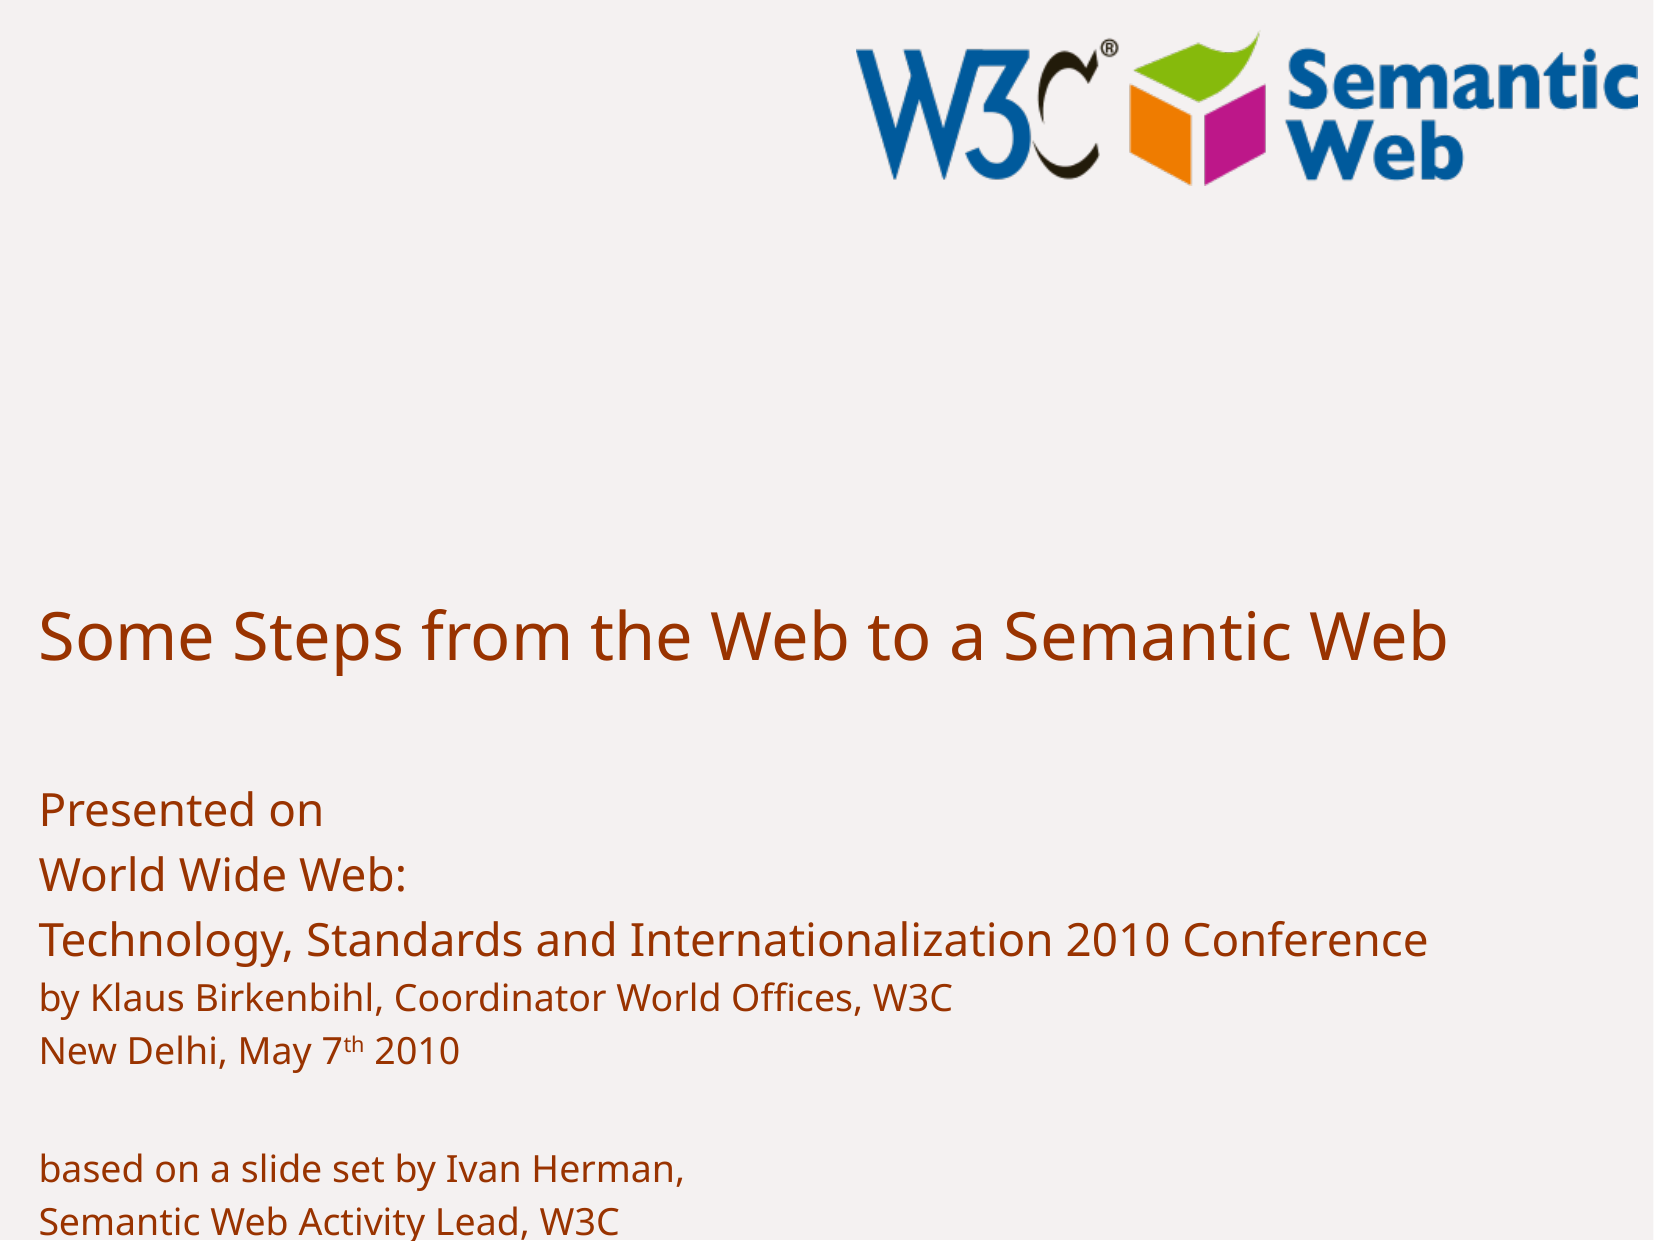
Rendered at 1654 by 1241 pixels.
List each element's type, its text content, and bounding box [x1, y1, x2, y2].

picture [856, 29, 1638, 186]
title Some Steps from the Web to a Semantic Web Presented on World Wide Web: Technology, Standards and Internationalization 2010 Conference by Klaus Birkenbihl, Coordinator World Offices, W3C New Delhi, May 7th 2010 based on a slide set by Ivan Herman, Semantic Web Activity Lead, W3C [38, 623, 1504, 1241]
